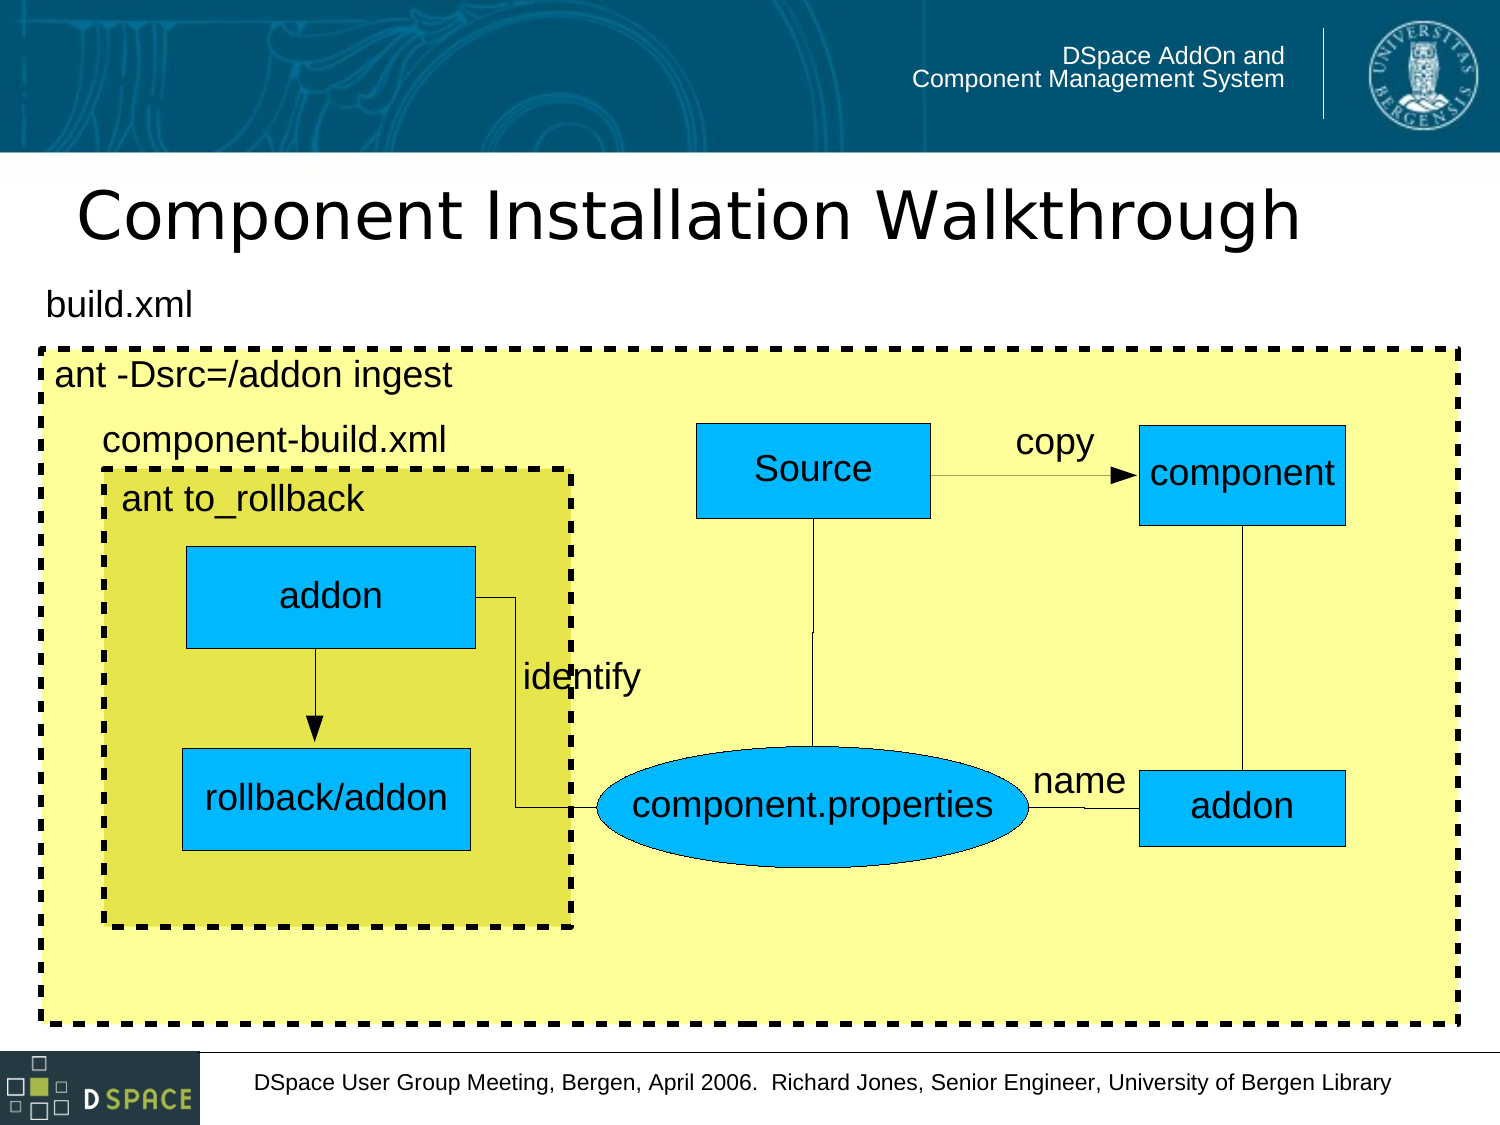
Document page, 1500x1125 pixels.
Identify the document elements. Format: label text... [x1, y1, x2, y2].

text_box component.properties [596, 746, 1029, 868]
picture [1368, 21, 1478, 131]
text_box component [1139, 425, 1346, 526]
text_box Source [696, 423, 931, 519]
text_box [41, 349, 1459, 1025]
text_box addon [1139, 770, 1346, 847]
text_box component-build.xml [101, 425, 493, 470]
text_box build.xml [45, 290, 215, 335]
text_box addon [186, 546, 476, 649]
text_box ant -Dsrc=/addon ingest [54, 360, 505, 405]
text_box identify [522, 661, 657, 706]
text_box copy [1015, 427, 1100, 472]
text_box rollback/addon [182, 748, 471, 851]
title Component Installation Walkthrough [76, 154, 1427, 287]
picture [0, 151, 1500, 1125]
text_box name [1032, 766, 1131, 810]
text_box ant to_rollback [121, 483, 399, 528]
